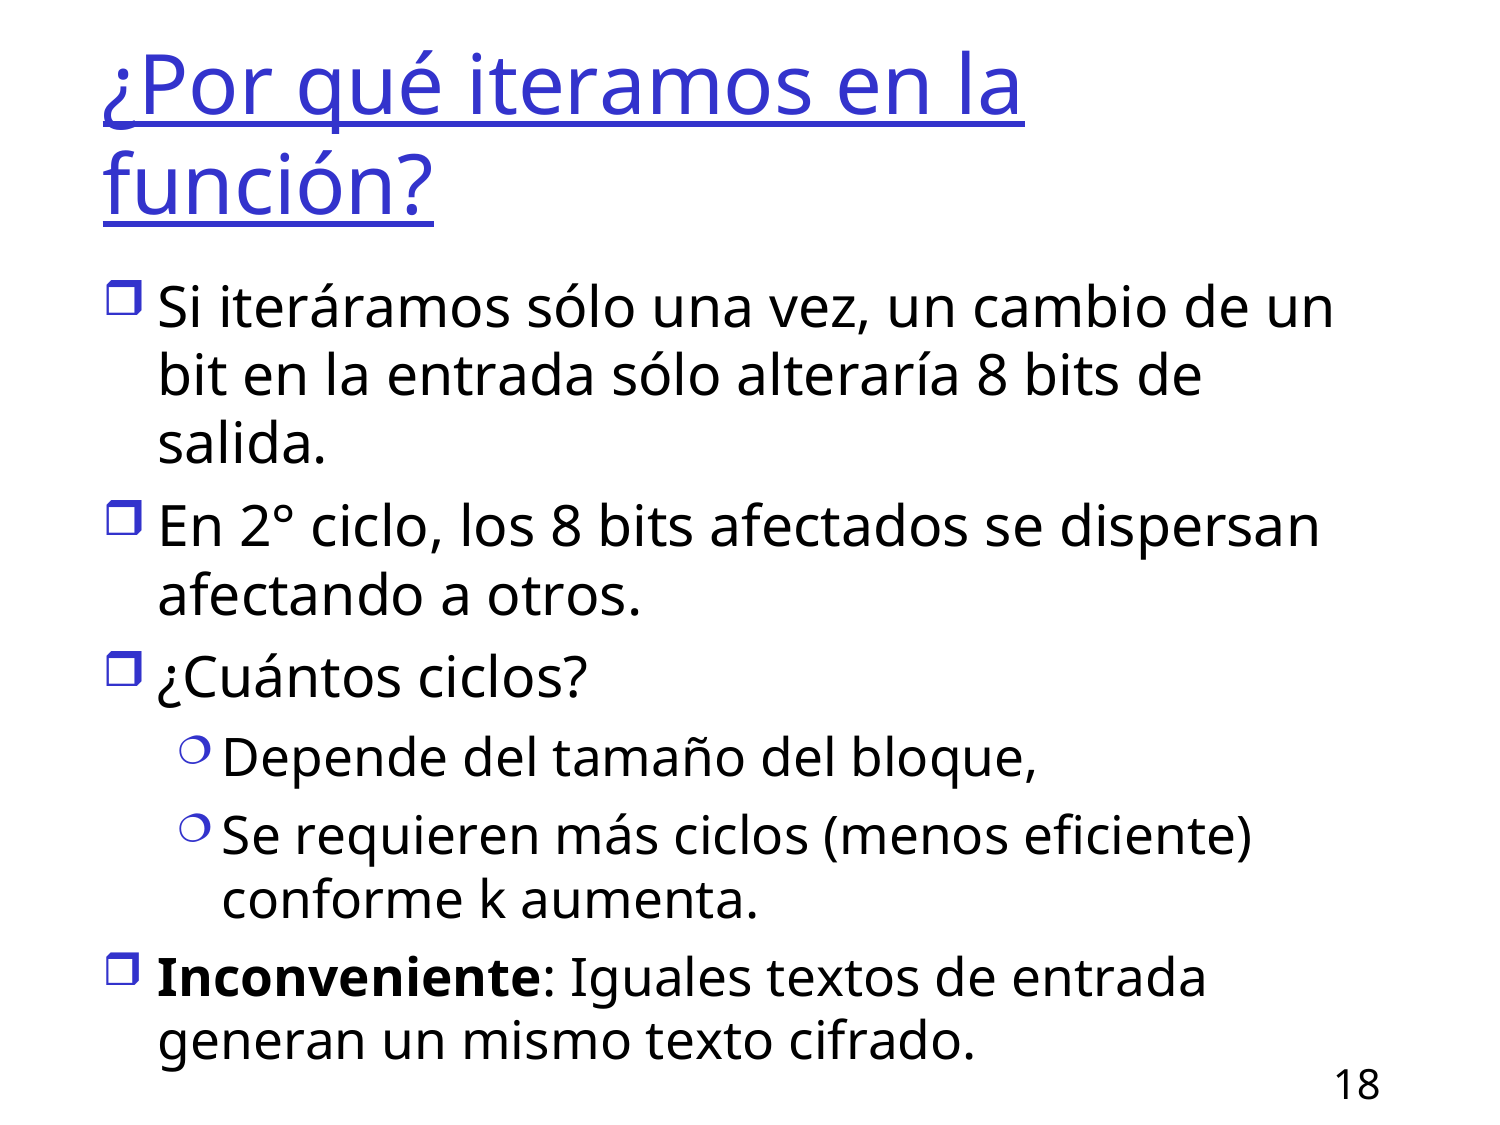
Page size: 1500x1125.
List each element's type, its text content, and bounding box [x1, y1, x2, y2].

list Si iteráramos sólo una vez, un cambio de un bit en la entrada sólo alteraría 8 bits de salida. En 2° ciclo, los 8 bits afectados se dispersan afectando a otros. ¿Cuántos ciclos? Depende del tamaño del bloque, Se requieren más ciclos (menos eficiente) conforme k aumenta. Inconveniente: Iguales textos de entrada generan un mismo texto cifrado. [87, 262, 1363, 1080]
title ¿Por qué iteramos en la función? [87, 23, 1363, 239]
